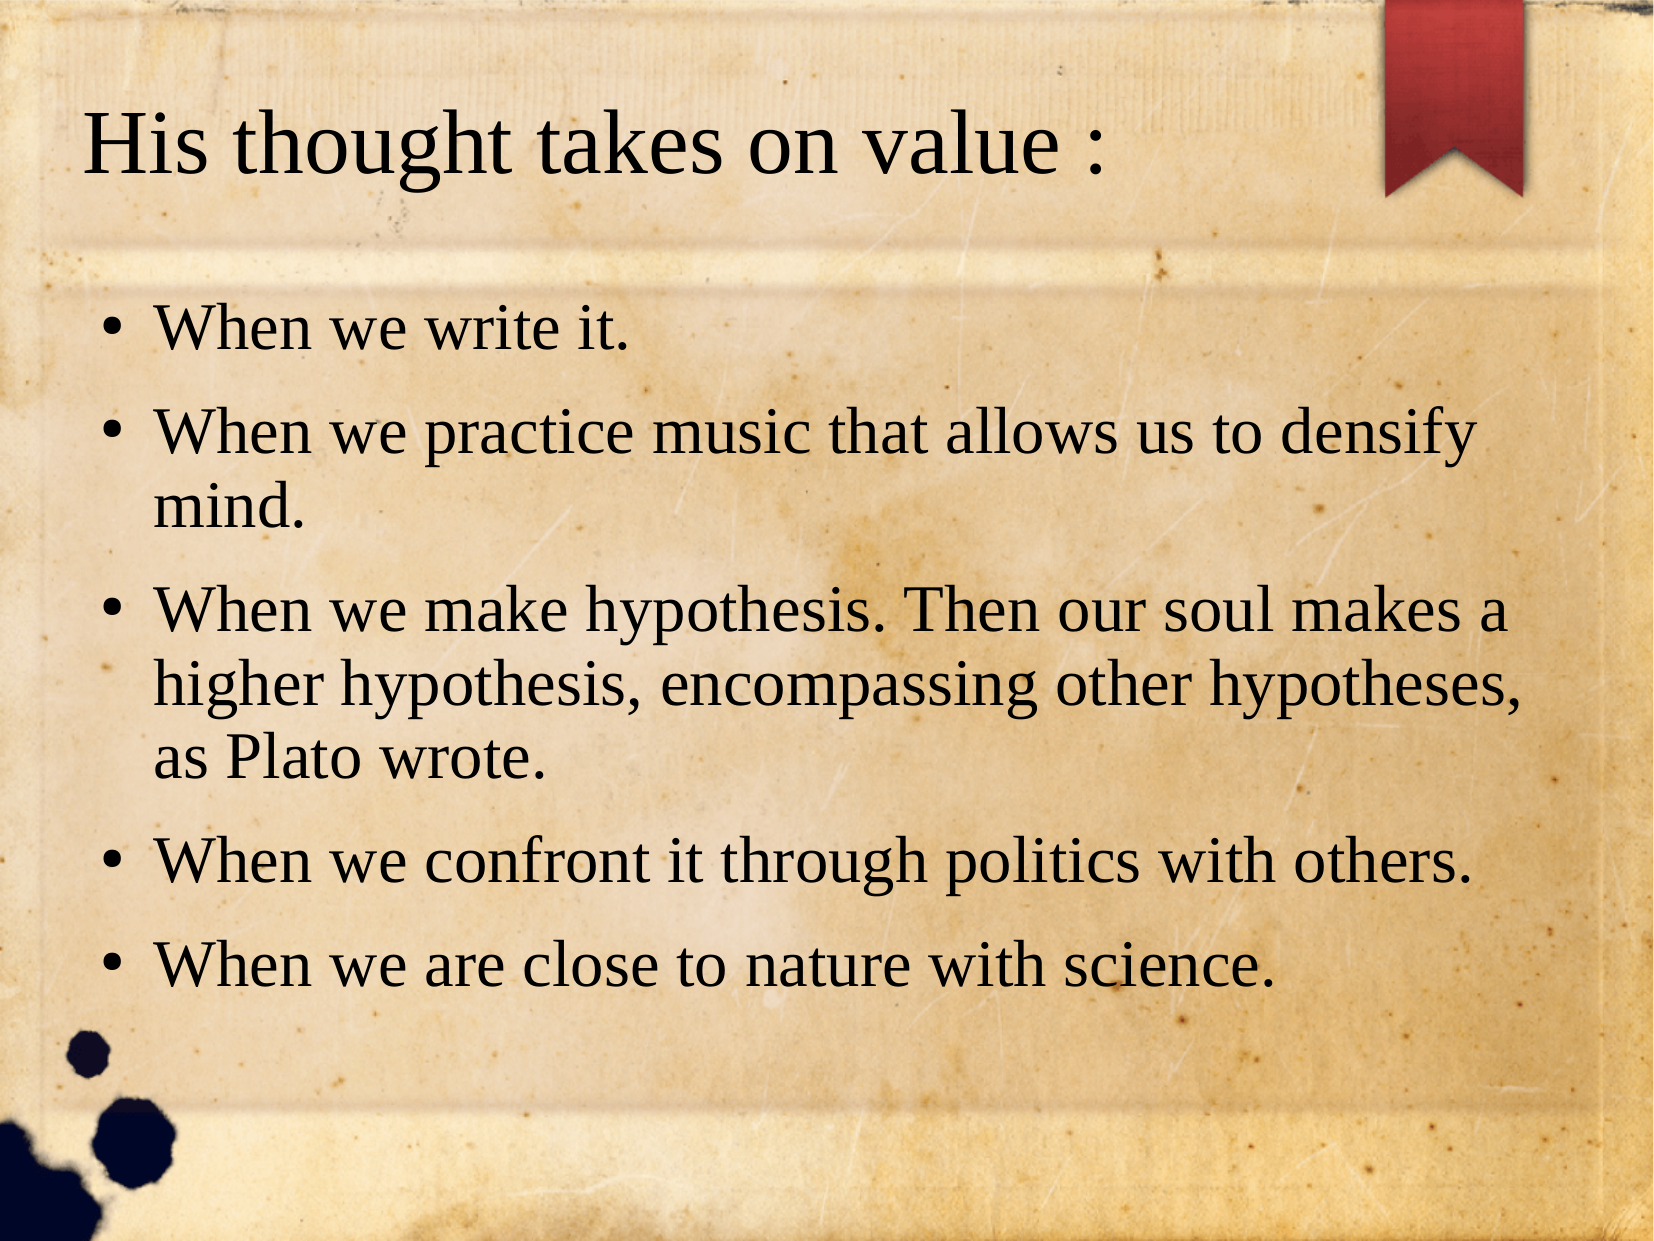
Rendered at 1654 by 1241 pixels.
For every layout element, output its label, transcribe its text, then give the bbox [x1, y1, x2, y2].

picture [0, 0, 1654, 1241]
list When we write it. When we practice music that allows us to densify mind. When we make hypothesis. Then our soul makes a higher hypothesis, encompassing other hypotheses, as Plato wrote. When we confront it through politics with others. When we are close to nature with science. [82, 290, 1538, 1010]
title His thought takes on value : [82, 49, 1347, 237]
